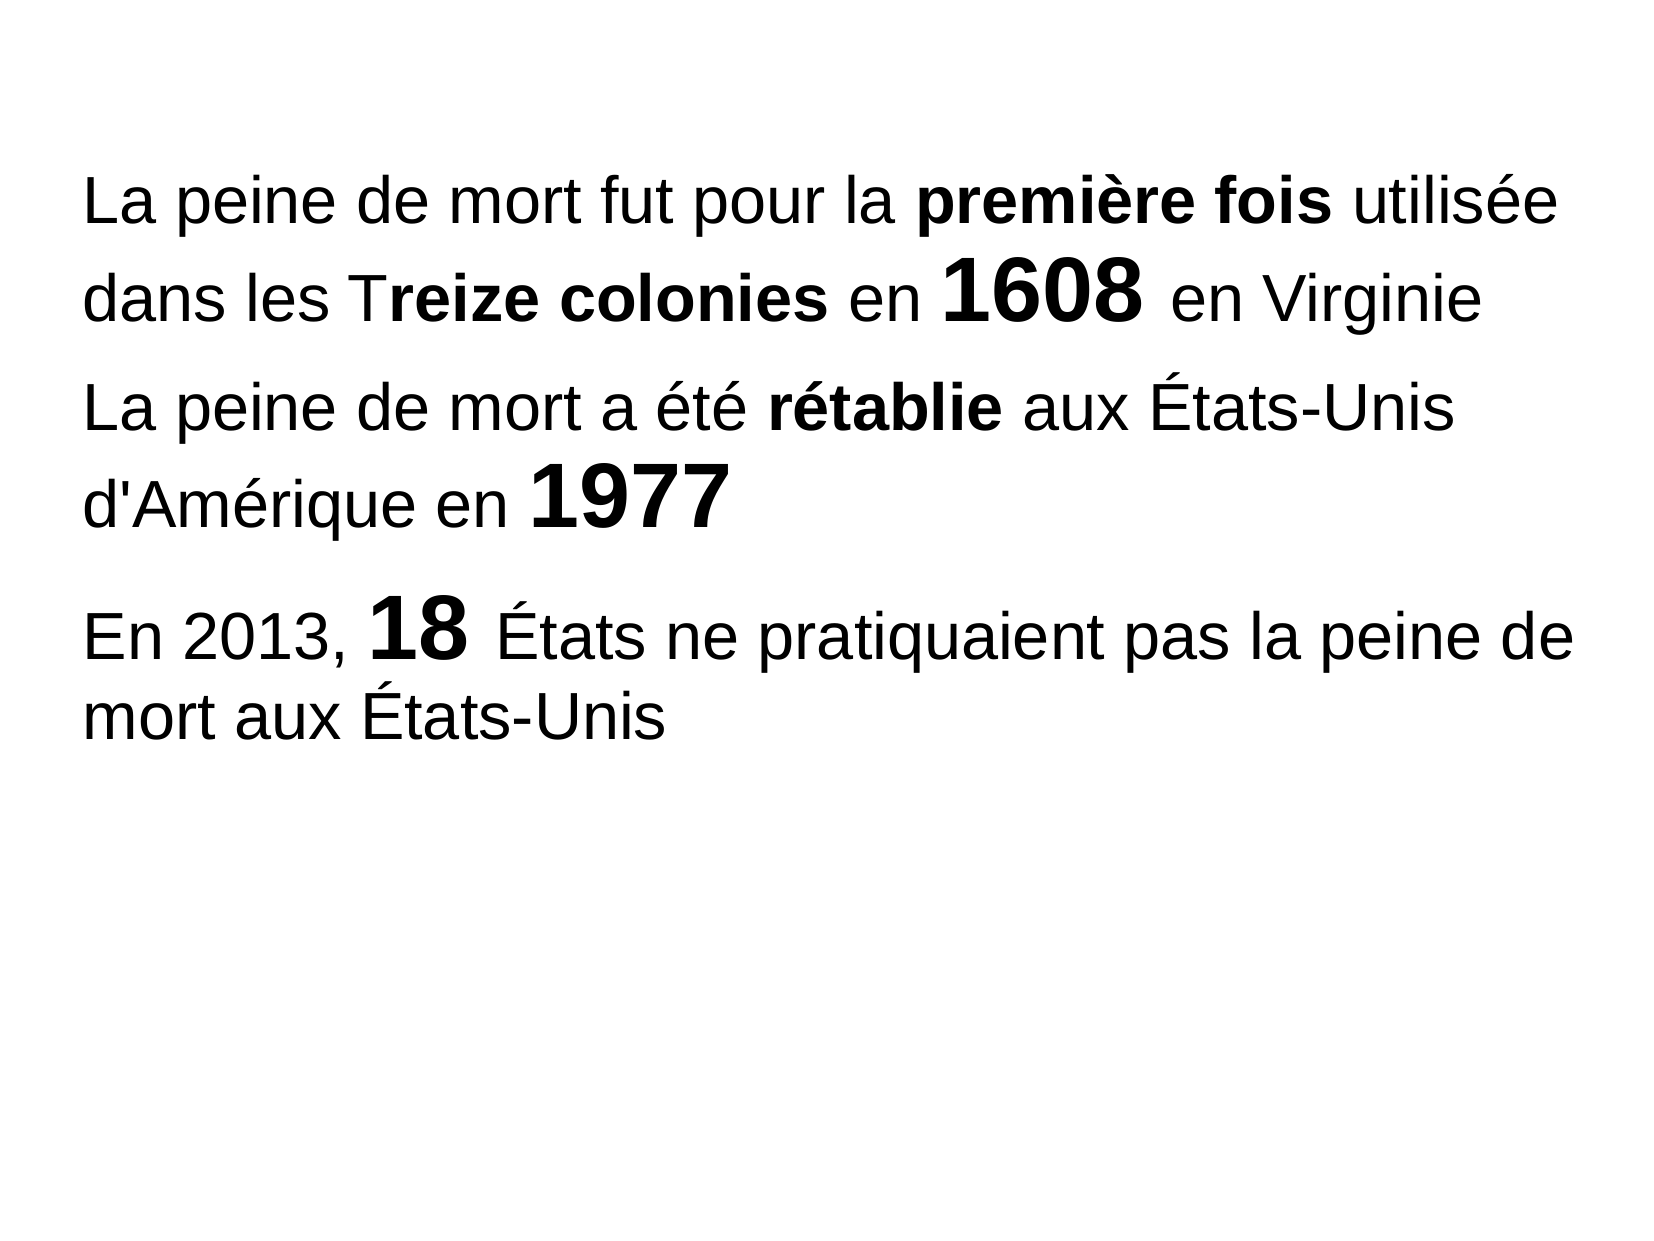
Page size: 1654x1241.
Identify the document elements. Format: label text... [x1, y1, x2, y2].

list La peine de mort fut pour la première fois utilisée dans les Treize colonies en 1608 en Virginie La peine de mort a été rétablie aux États-Unis d'Amérique en 1977 En 2013, 18 États ne pratiquaient pas la peine de mort aux États-Unis [82, 59, 1619, 1109]
